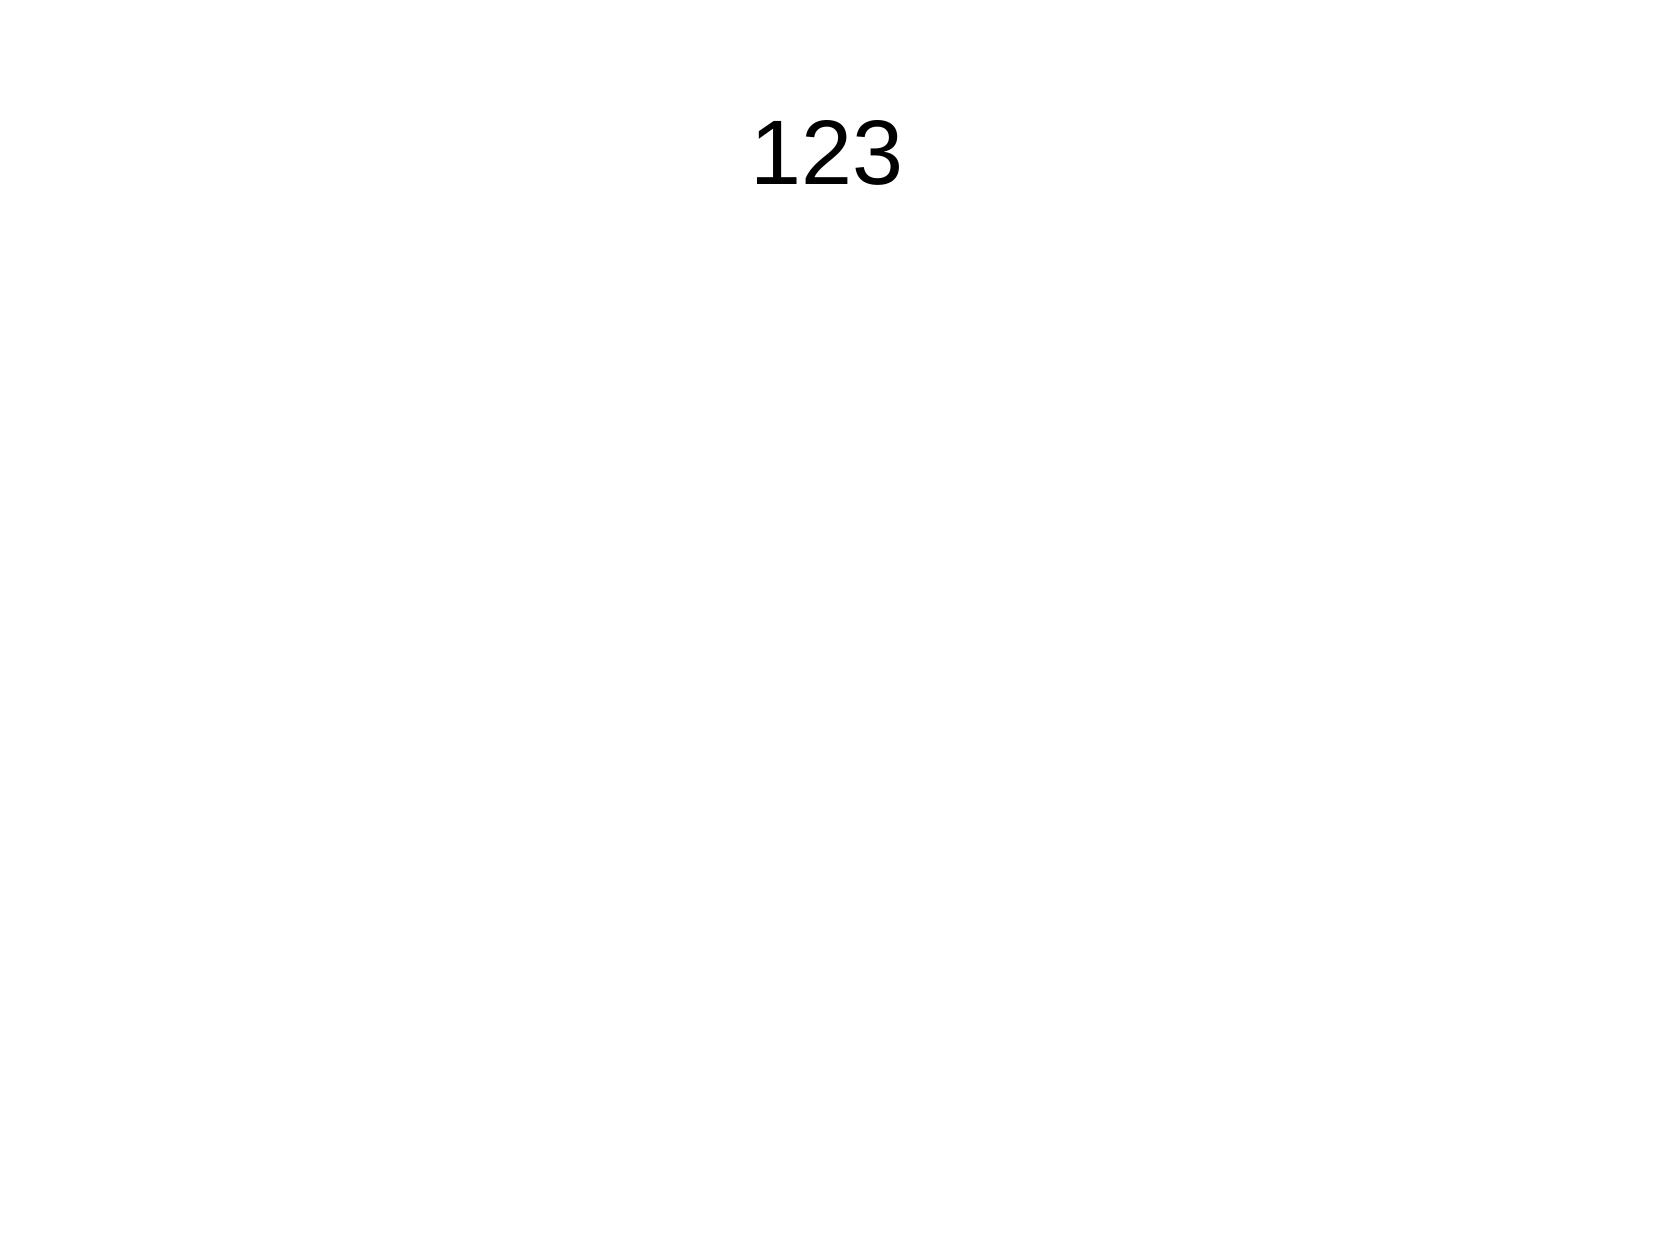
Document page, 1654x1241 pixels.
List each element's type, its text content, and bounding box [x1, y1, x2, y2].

title 123 [82, 56, 1571, 250]
